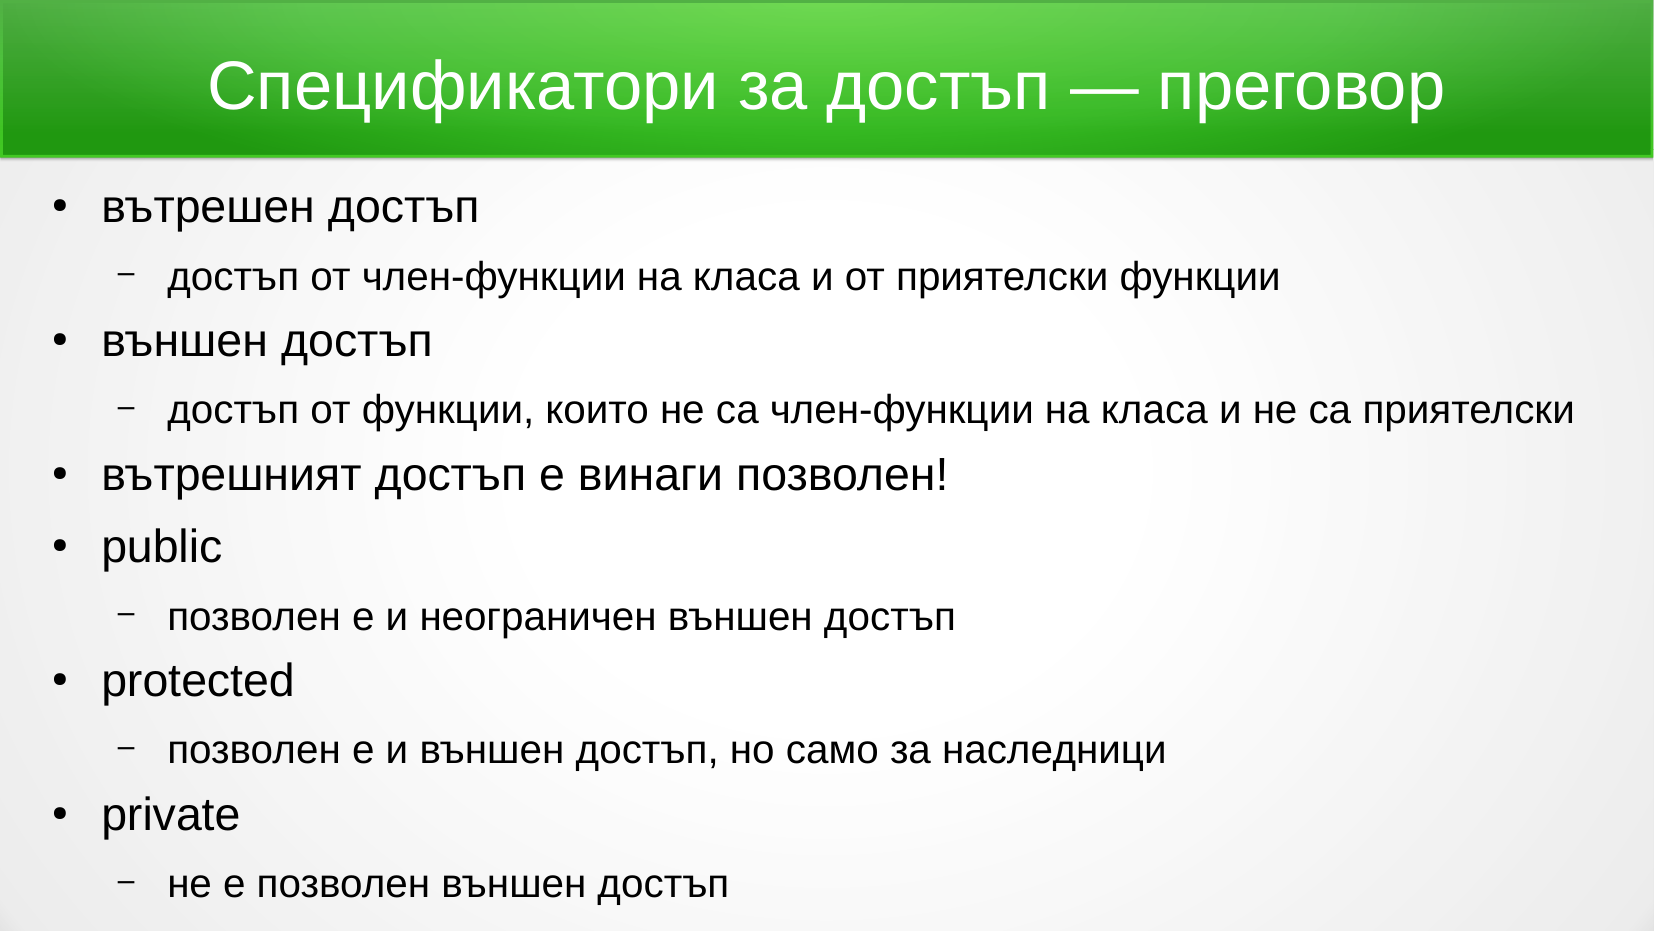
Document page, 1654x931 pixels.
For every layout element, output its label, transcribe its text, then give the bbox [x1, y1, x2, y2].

title Спецификатори за достъп — преговор [82, 37, 1571, 135]
list вътрешен достъп достъп от член-функции на класа и от приятелски функции външен достъп достъп от функции, които не са член-функции на класа и не са приятелски вътрешният достъп е винаги позволен! public позволен е и неограничен външен достъп protected позволен е и външен достъп, но само за наследници private не е позволен външен достъп [35, 181, 1630, 910]
